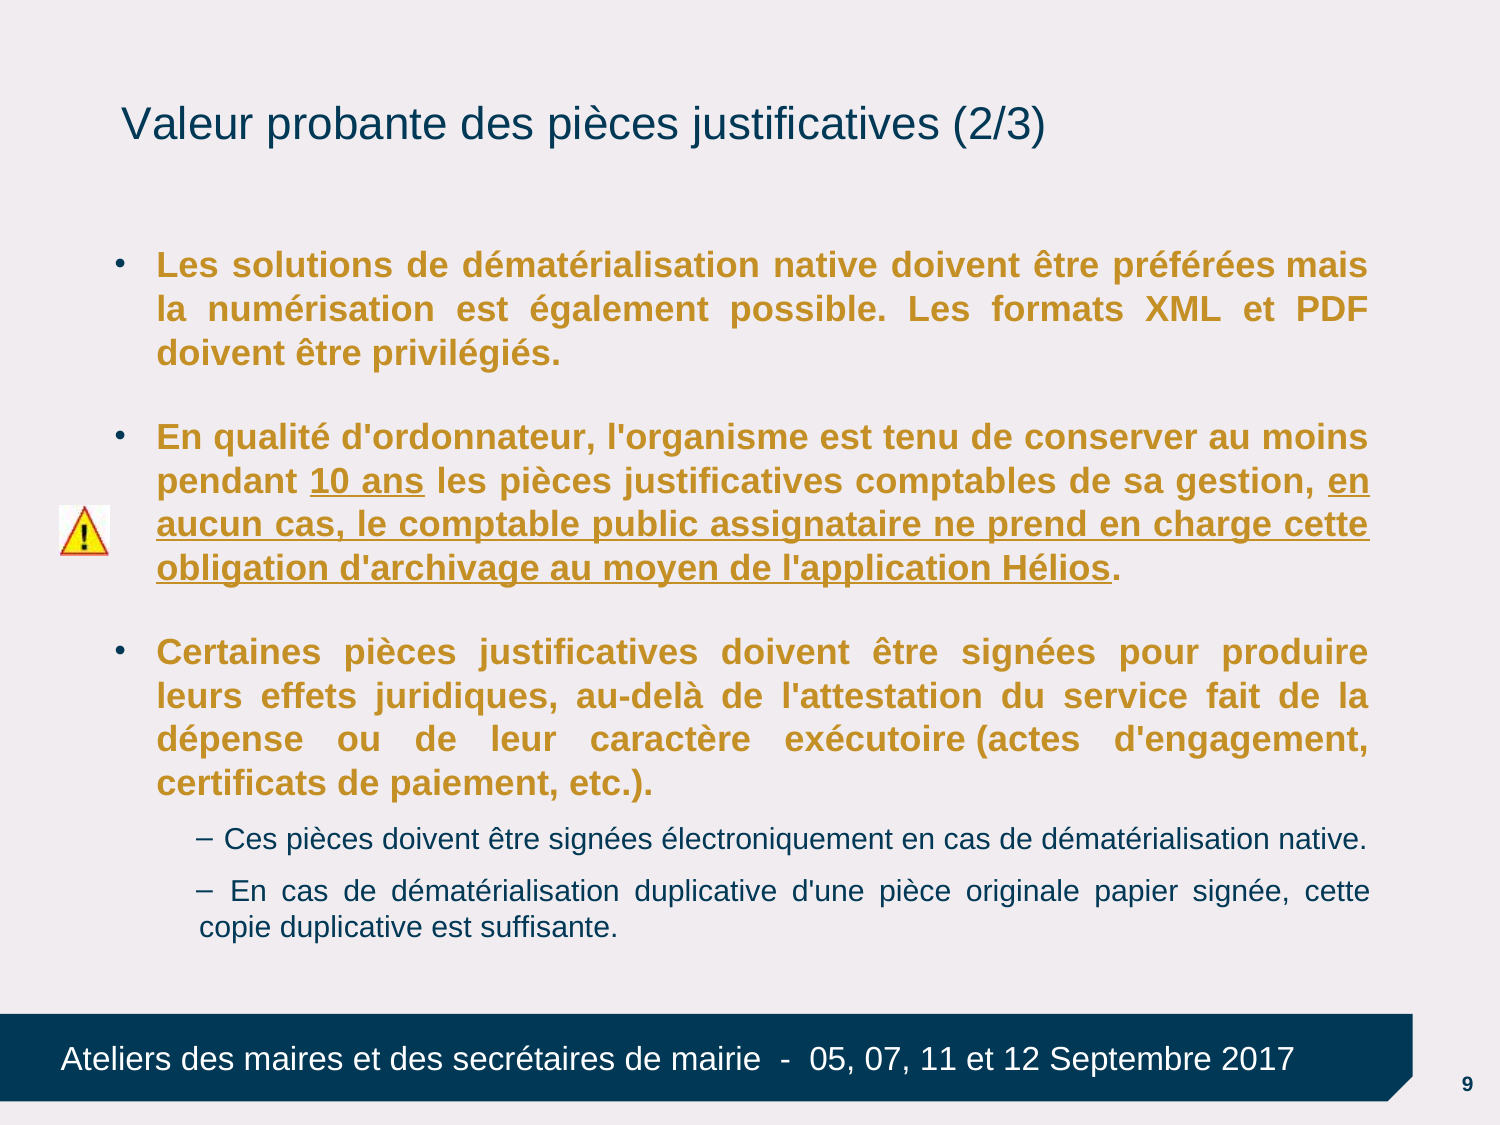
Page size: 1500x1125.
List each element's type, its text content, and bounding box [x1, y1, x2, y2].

title Valeur probante des pièces justificatives (2/3) [121, 68, 1438, 180]
list Les solutions de dématérialisation native doivent être préférées mais la numérisation est également possible. Les formats XML et PDF doivent être privilégiés. En qualité d'ordonnateur, l'organisme est tenu de conserver au moins pendant 10 ans les pièces justificatives comptables de sa gestion, en aucun cas, le comptable public assignataire ne prend en charge cette obligation d'archivage au moyen de l'application Hélios. Certaines pièces justificatives doivent être signées pour produire leurs effets juridiques, au-delà de l'attestation du service fait de la dépense ou de leur caractère exécutoire (actes d'engagement, certificats de paiement, etc.). Ces pièces doivent être signées électroniquement en cas de dématérialisation native. En cas de dématérialisation duplicative d'une pièce originale papier signée, cette copie duplicative est suffisante. [113, 241, 1371, 957]
picture [59, 505, 110, 556]
